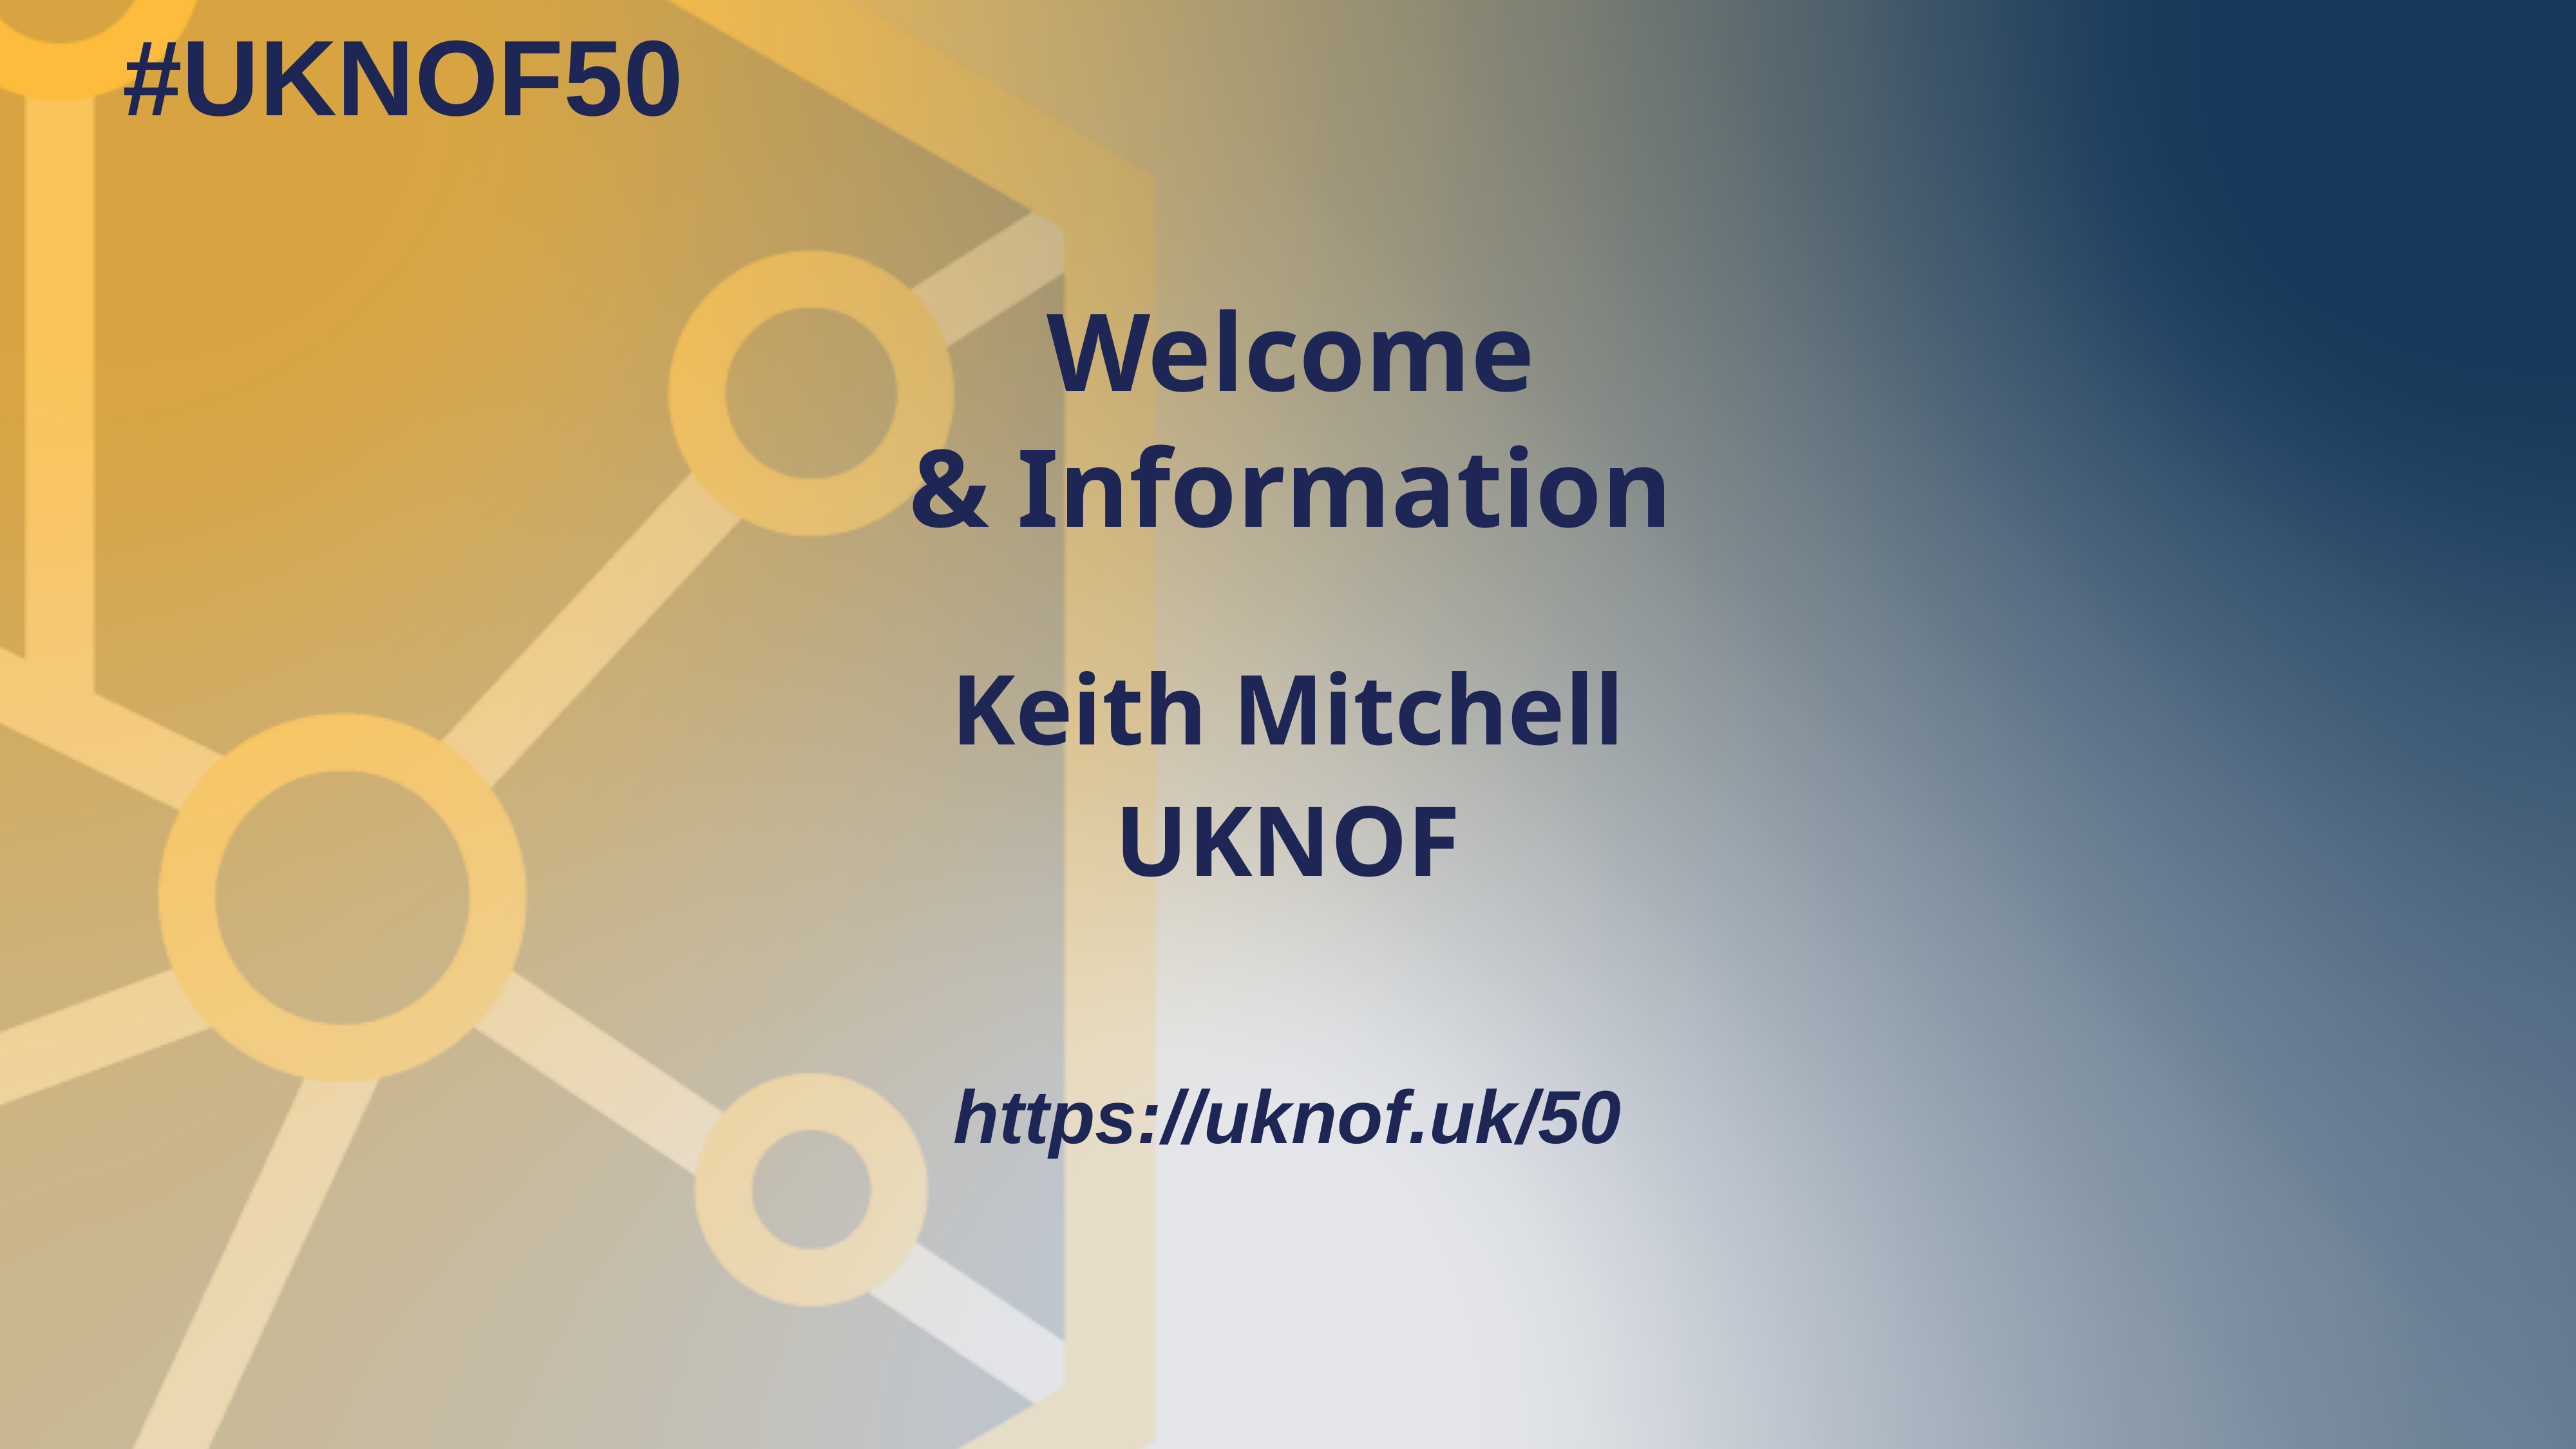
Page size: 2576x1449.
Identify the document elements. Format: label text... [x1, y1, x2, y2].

text_box #UKNOF50 [117, 2, 690, 143]
text_box https://uknof.uk/50 [947, 1062, 1628, 1164]
text_box Keith Mitchell UKNOF [862, 636, 1713, 910]
picture [0, 0, 2576, 1449]
text_box Welcome & Information [899, 278, 1683, 560]
